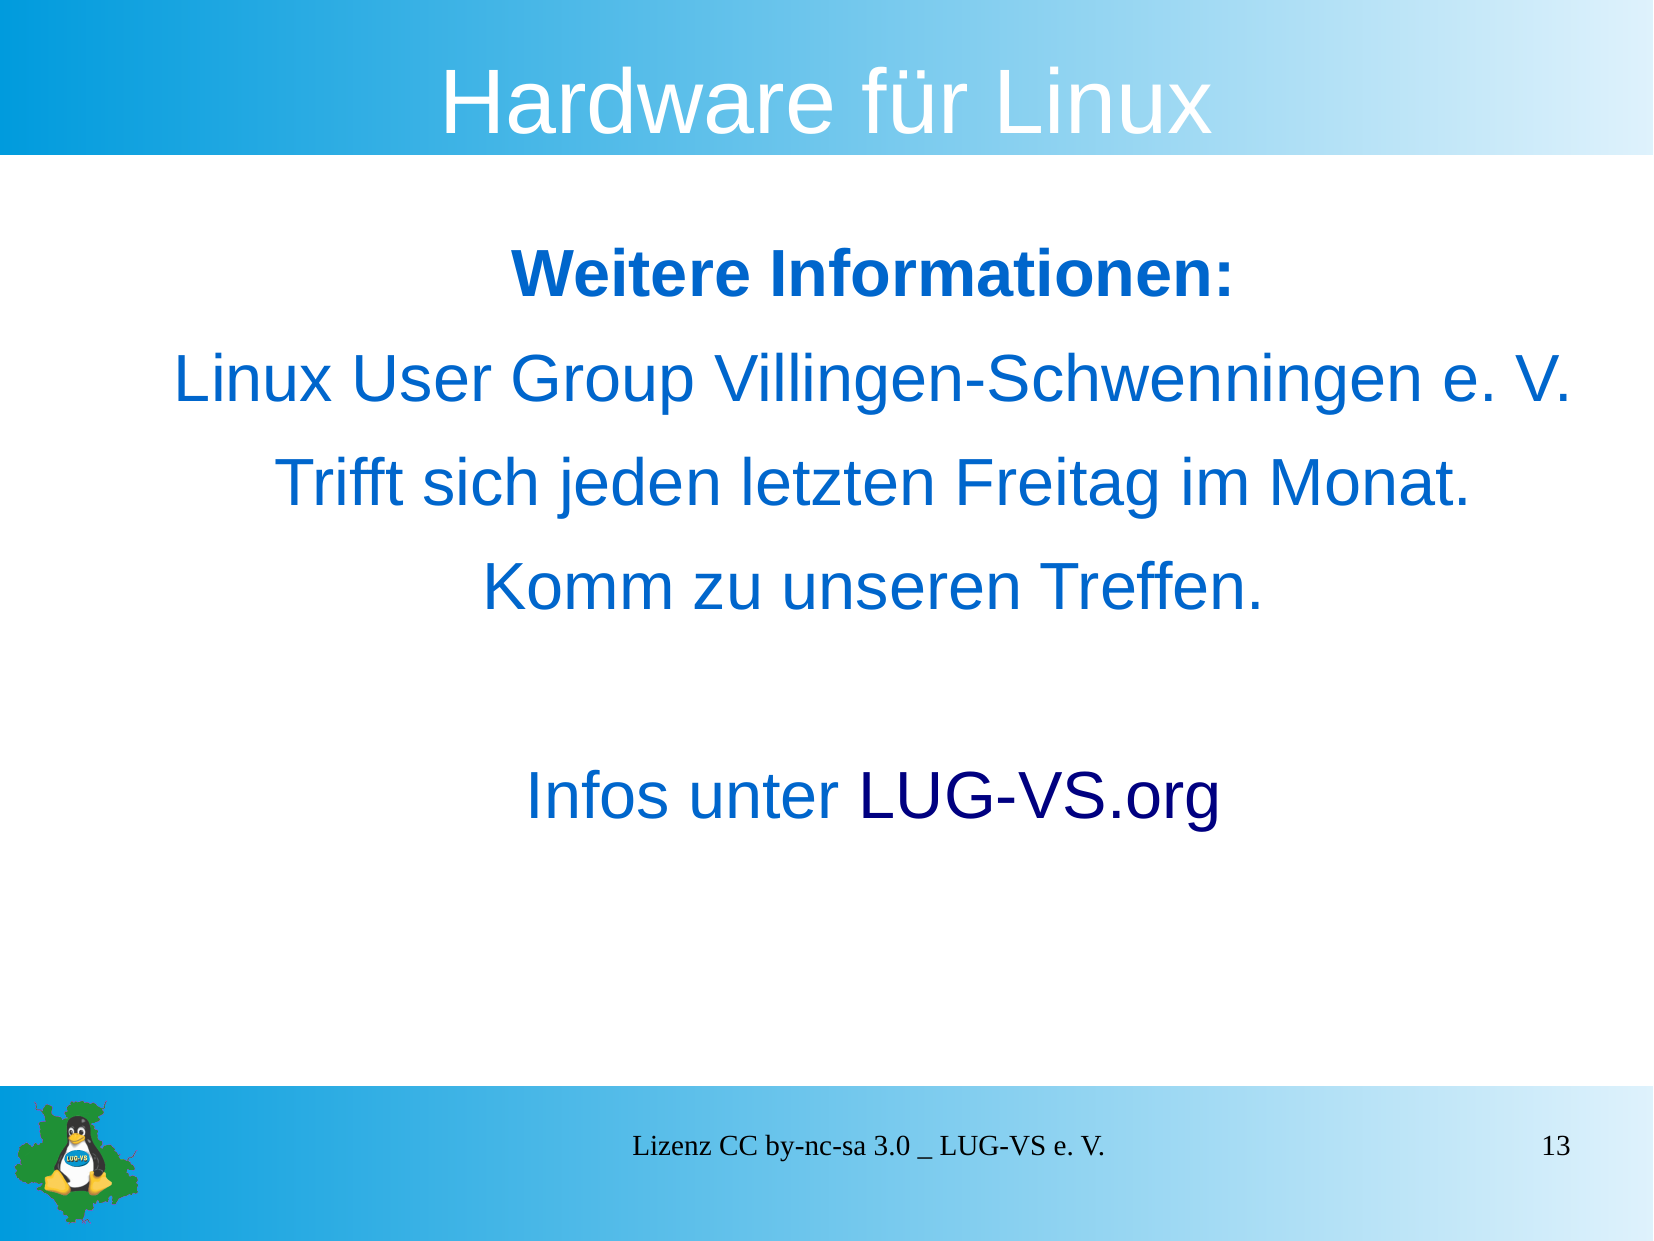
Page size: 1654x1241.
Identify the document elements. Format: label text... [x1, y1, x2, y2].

picture [16, 1086, 142, 1241]
title Hardware für Linux [82, 49, 1571, 155]
list Weitere Informationen: Linux User Group Villingen-Schwenningen e. V. Trifft sich jeden letzten Freitag im Monat. Komm zu unseren Treffen. Infos unter LUG-VS.org [94, 236, 1583, 898]
